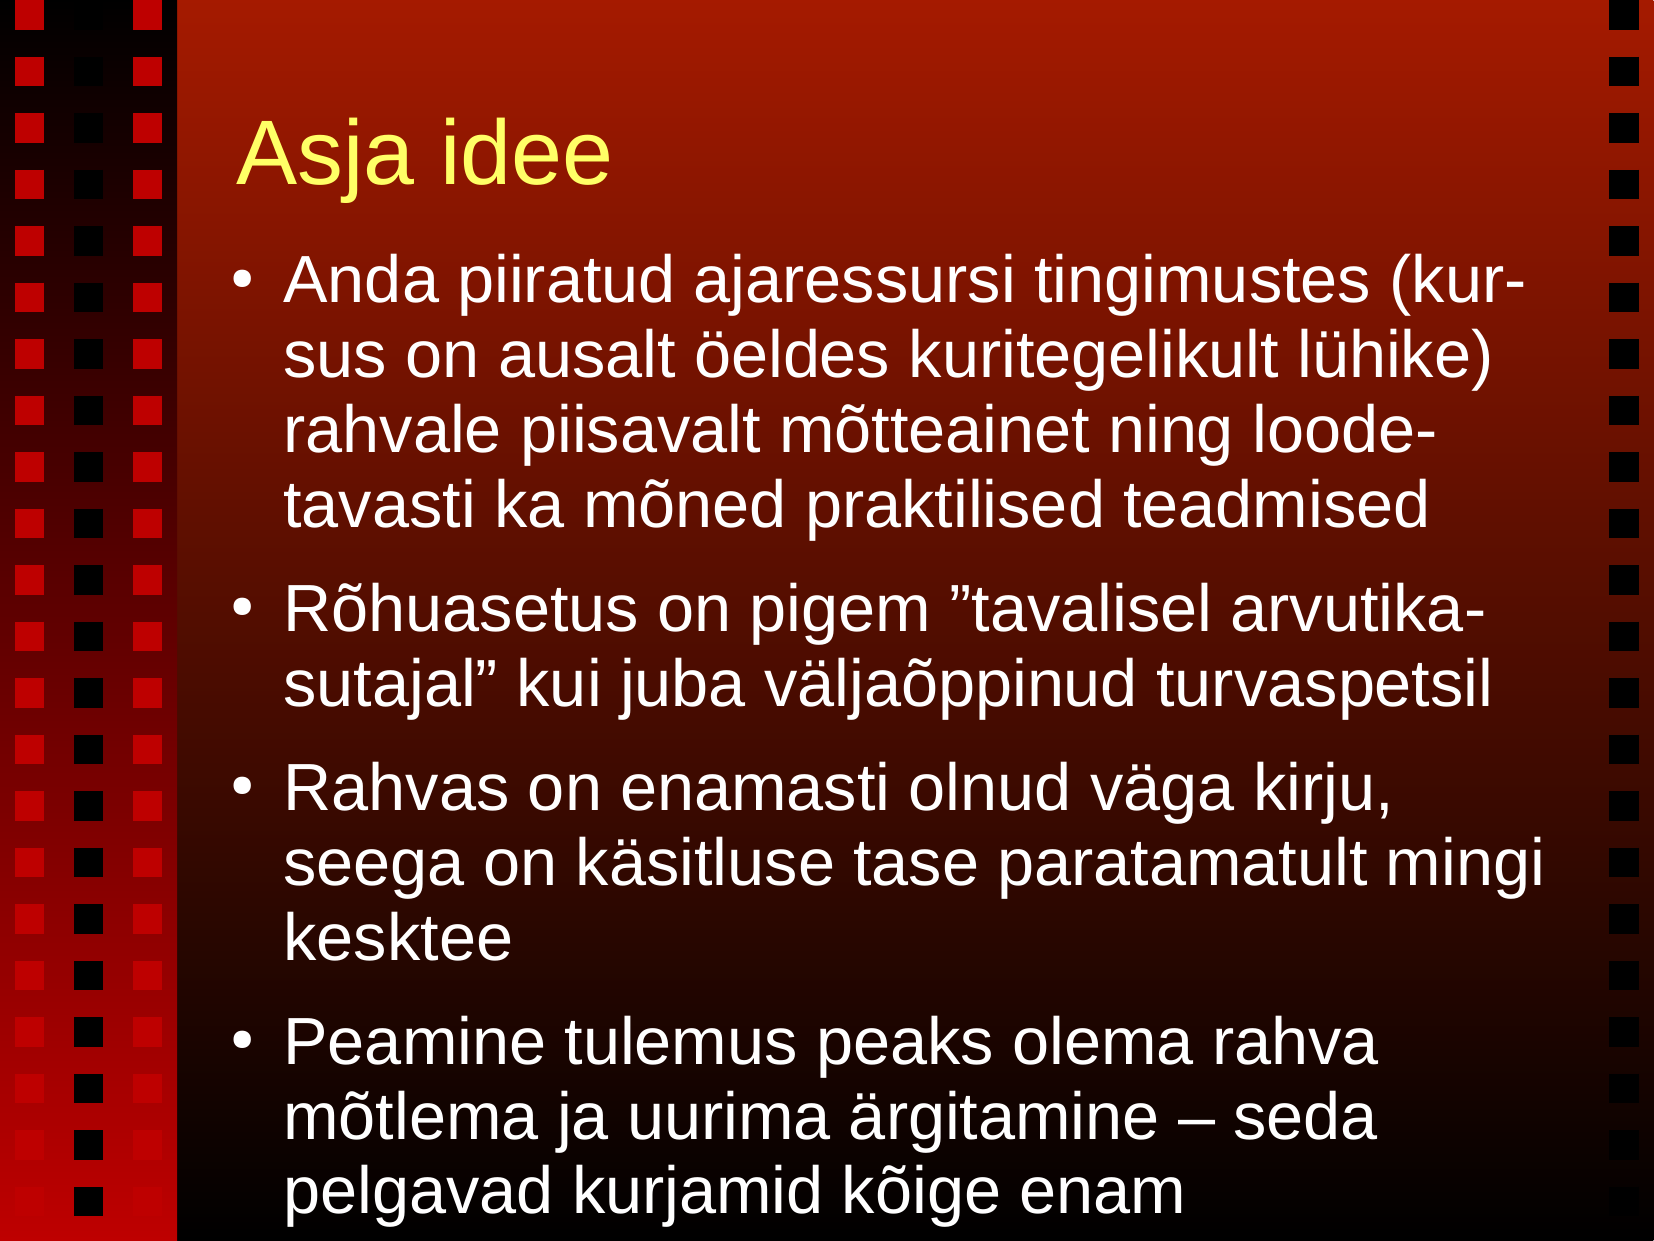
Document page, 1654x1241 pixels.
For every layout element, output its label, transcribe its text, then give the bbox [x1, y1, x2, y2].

list Anda piiratud ajaressursi tingimustes (kur-sus on ausalt öeldes kuritegelikult lühike) rahvale piisavalt mõtteainet ning loode-tavasti ka mõned praktilised teadmised Rõhuasetus on pigem ”tavalisel arvutika-sutajal” kui juba väljaõppinud turvaspetsil Rahvas on enamasti olnud väga kirju, seega on käsitluse tase paratamatult mingi kesktee Peamine tulemus peaks olema rahva mõtlema ja uurima ärgitamine – seda pelgavad kurjamid kõige enam [212, 242, 1548, 1229]
title Asja idee [236, 49, 1571, 257]
